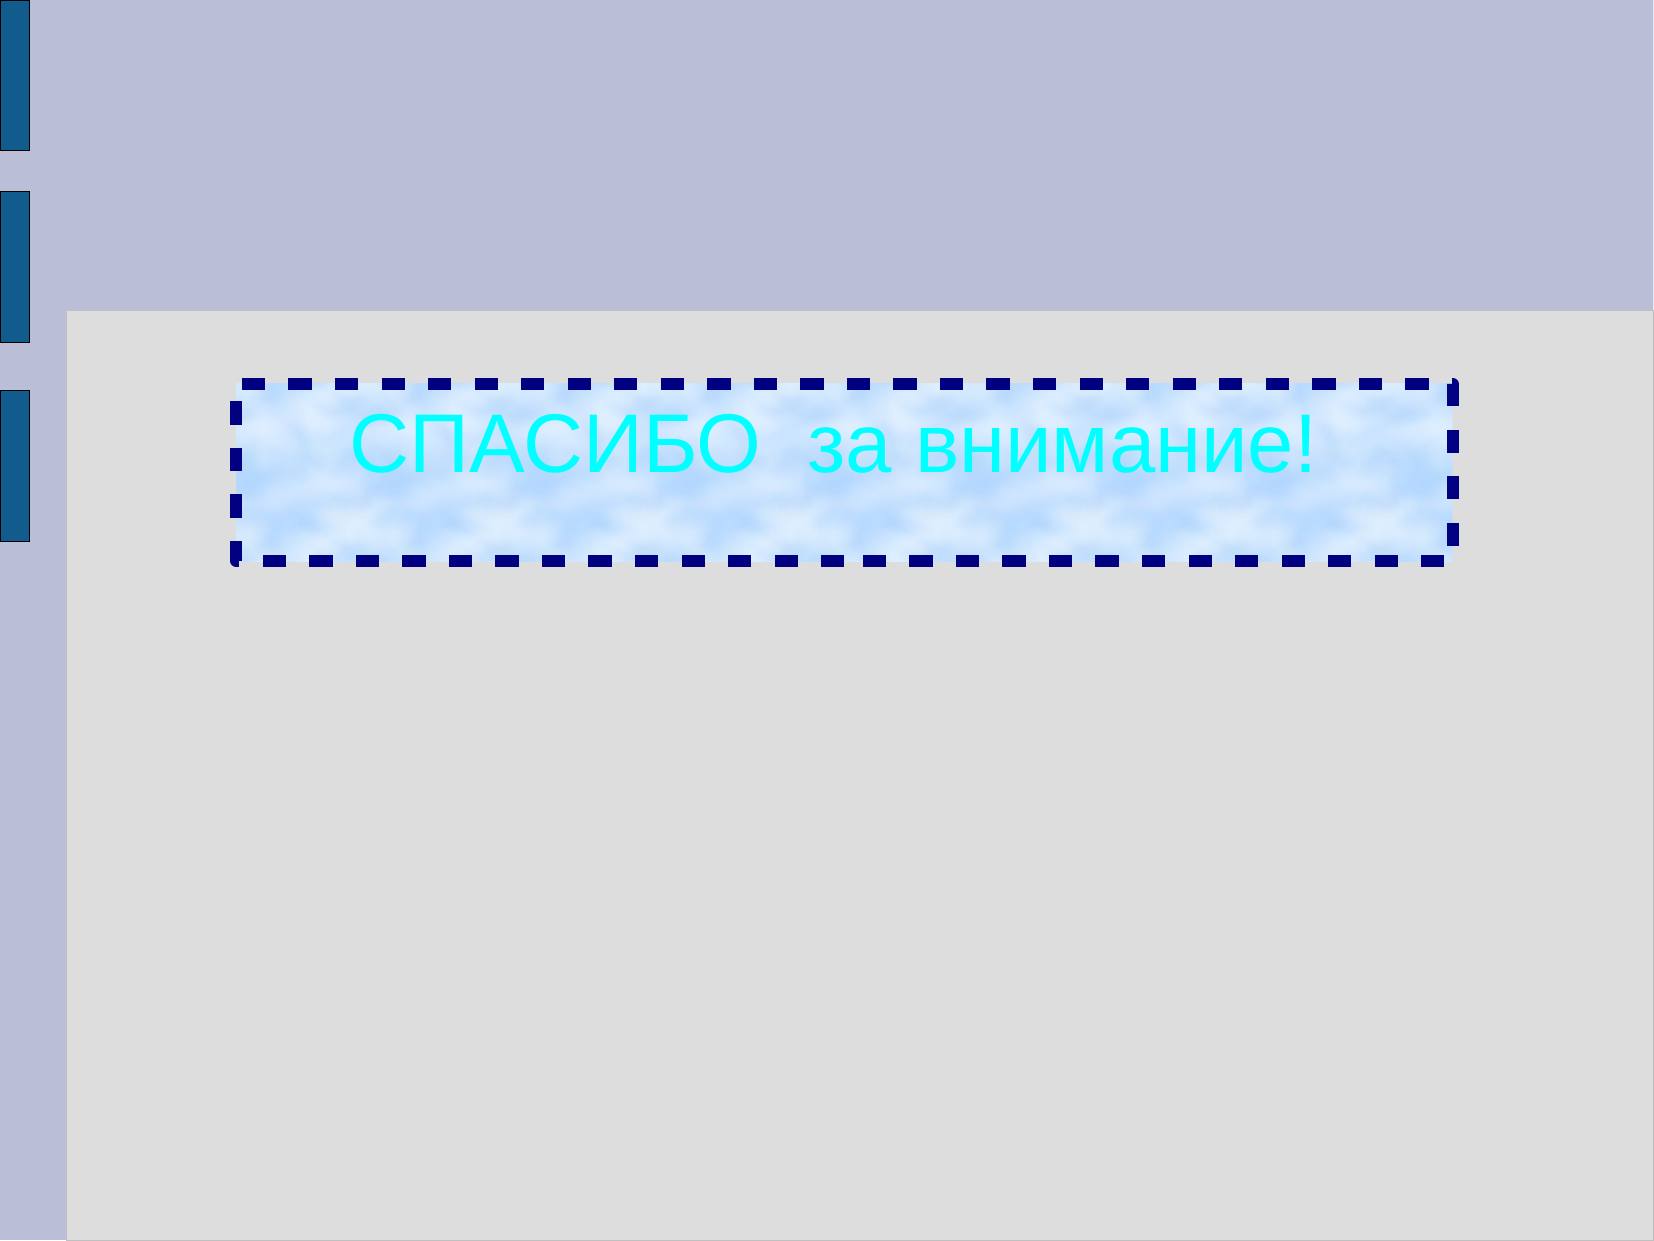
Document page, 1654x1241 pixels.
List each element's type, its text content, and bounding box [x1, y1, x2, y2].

text_box СПАСИБО за внимание! [236, 383, 1453, 562]
